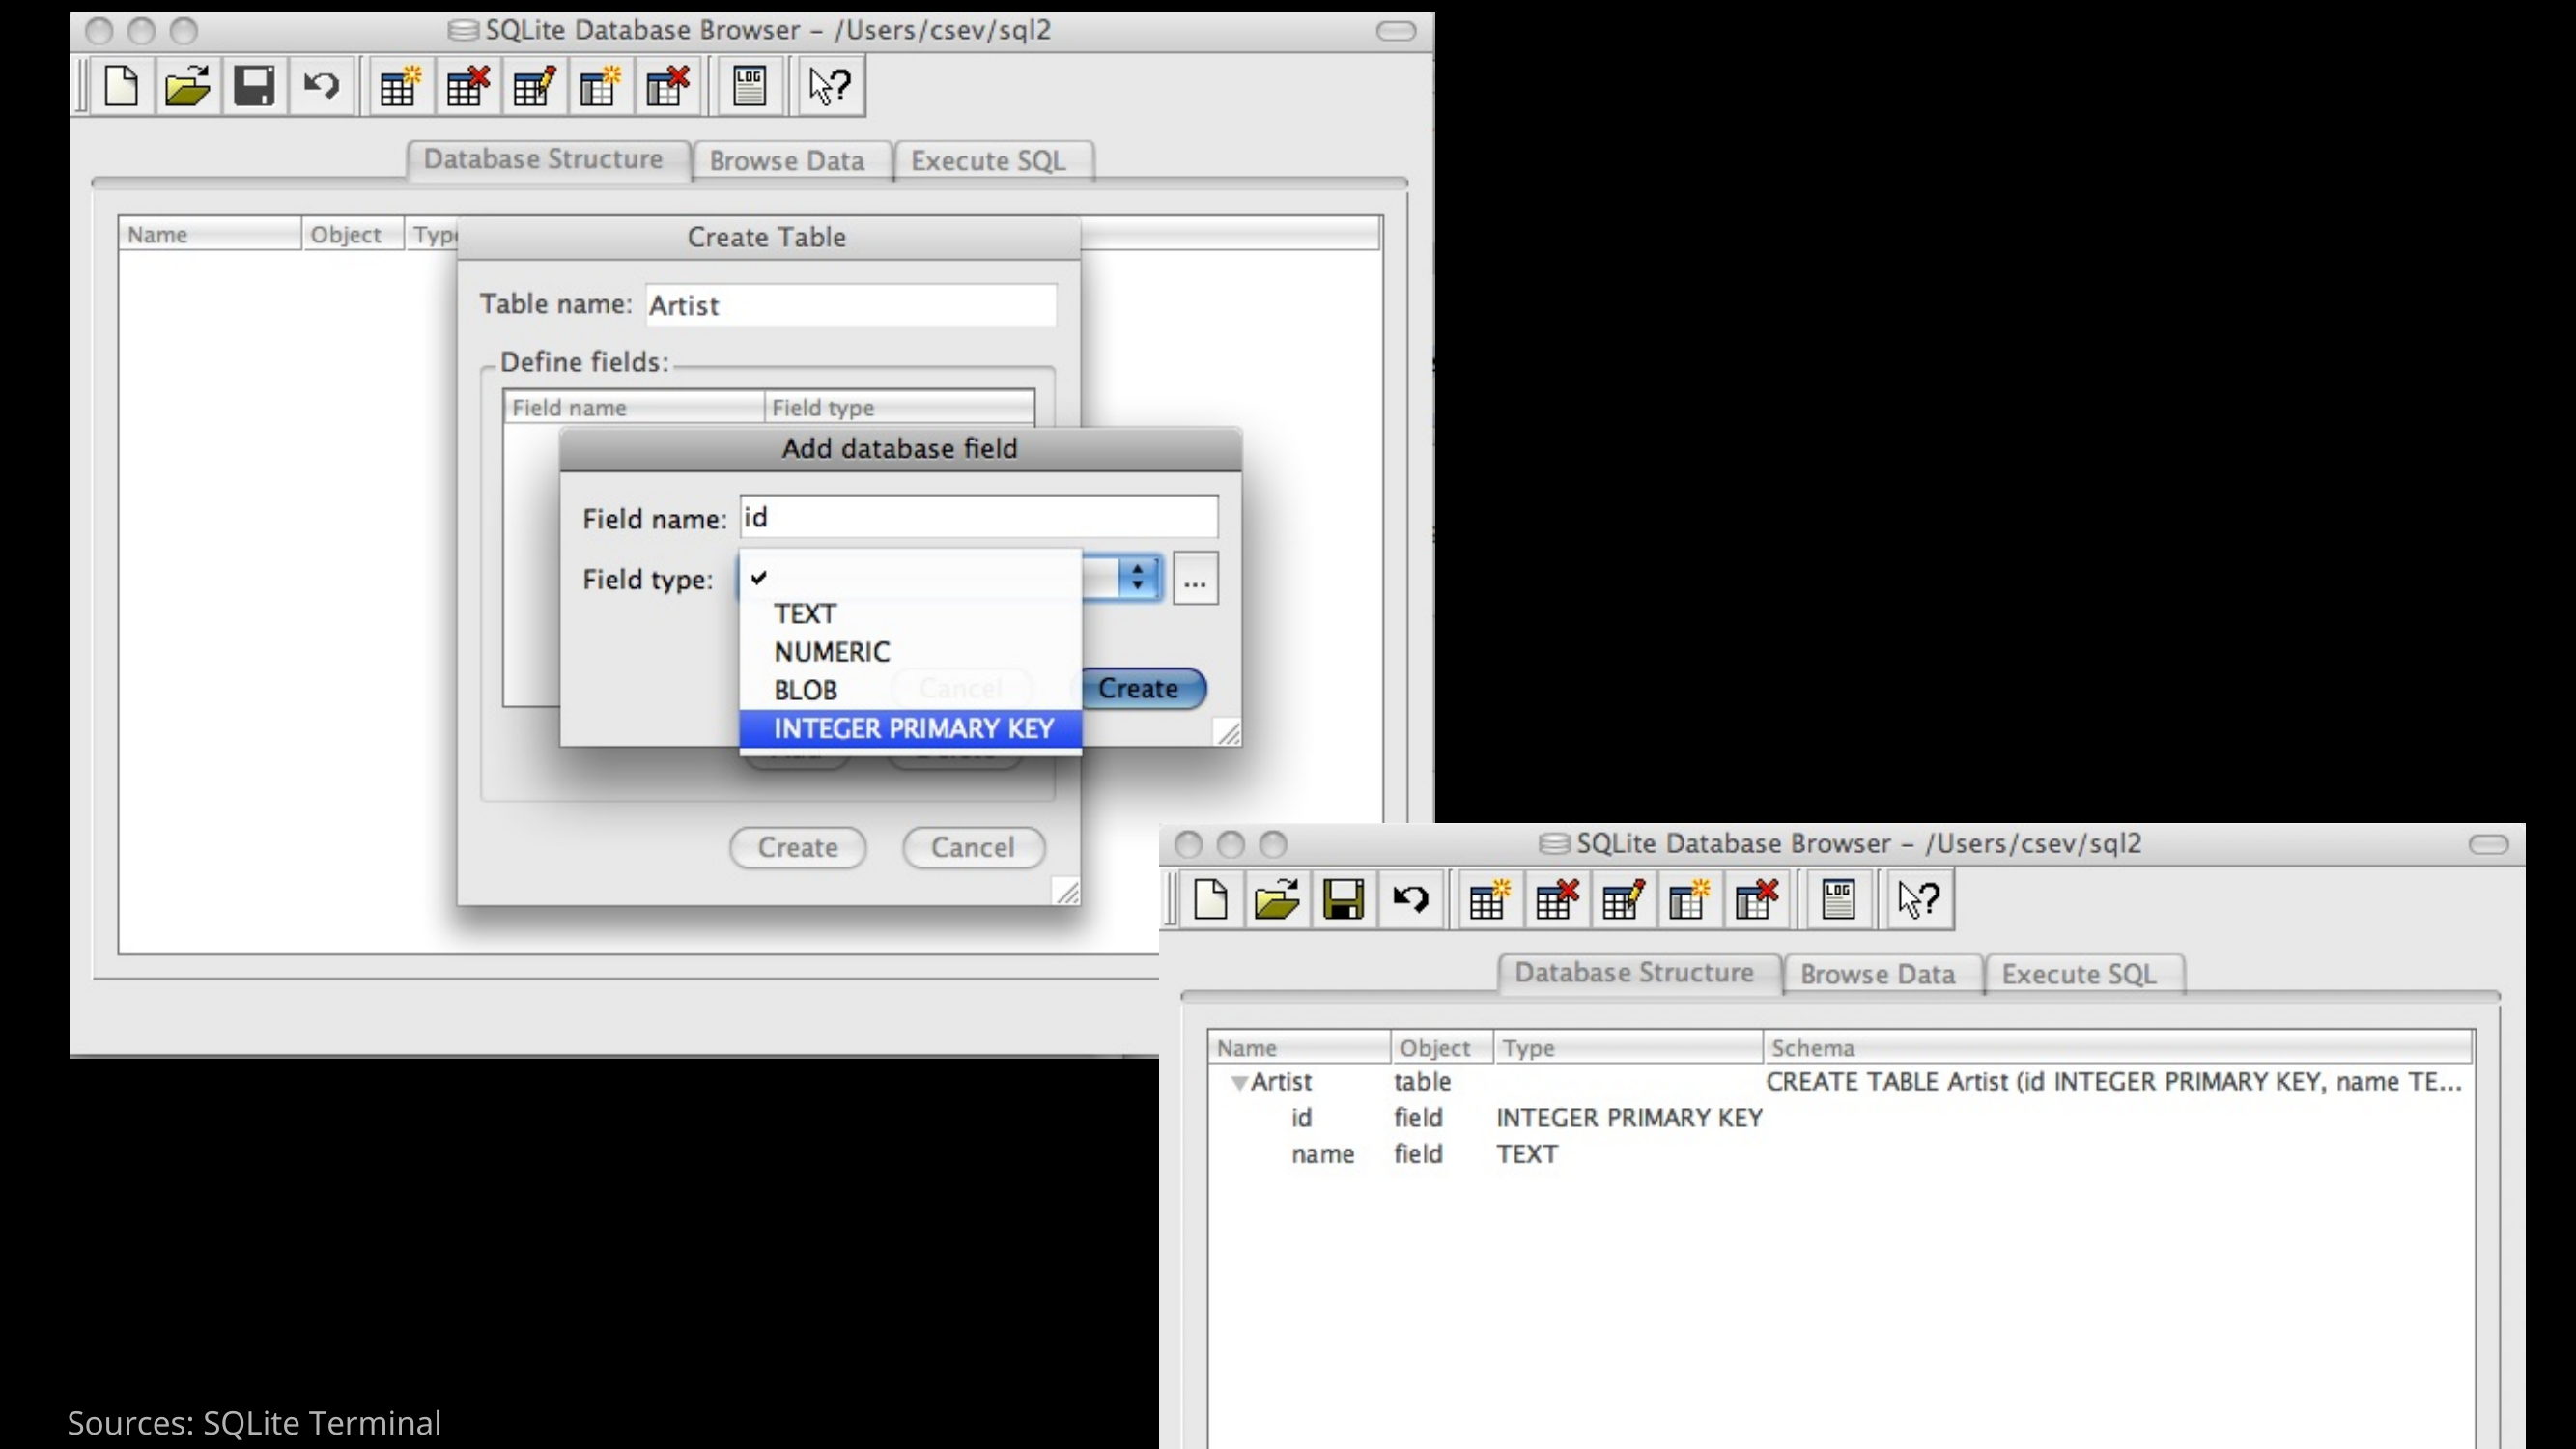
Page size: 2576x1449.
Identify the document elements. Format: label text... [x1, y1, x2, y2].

text_box Sources: SQLite Terminal [52, 1395, 458, 1449]
picture [70, 12, 2526, 1449]
